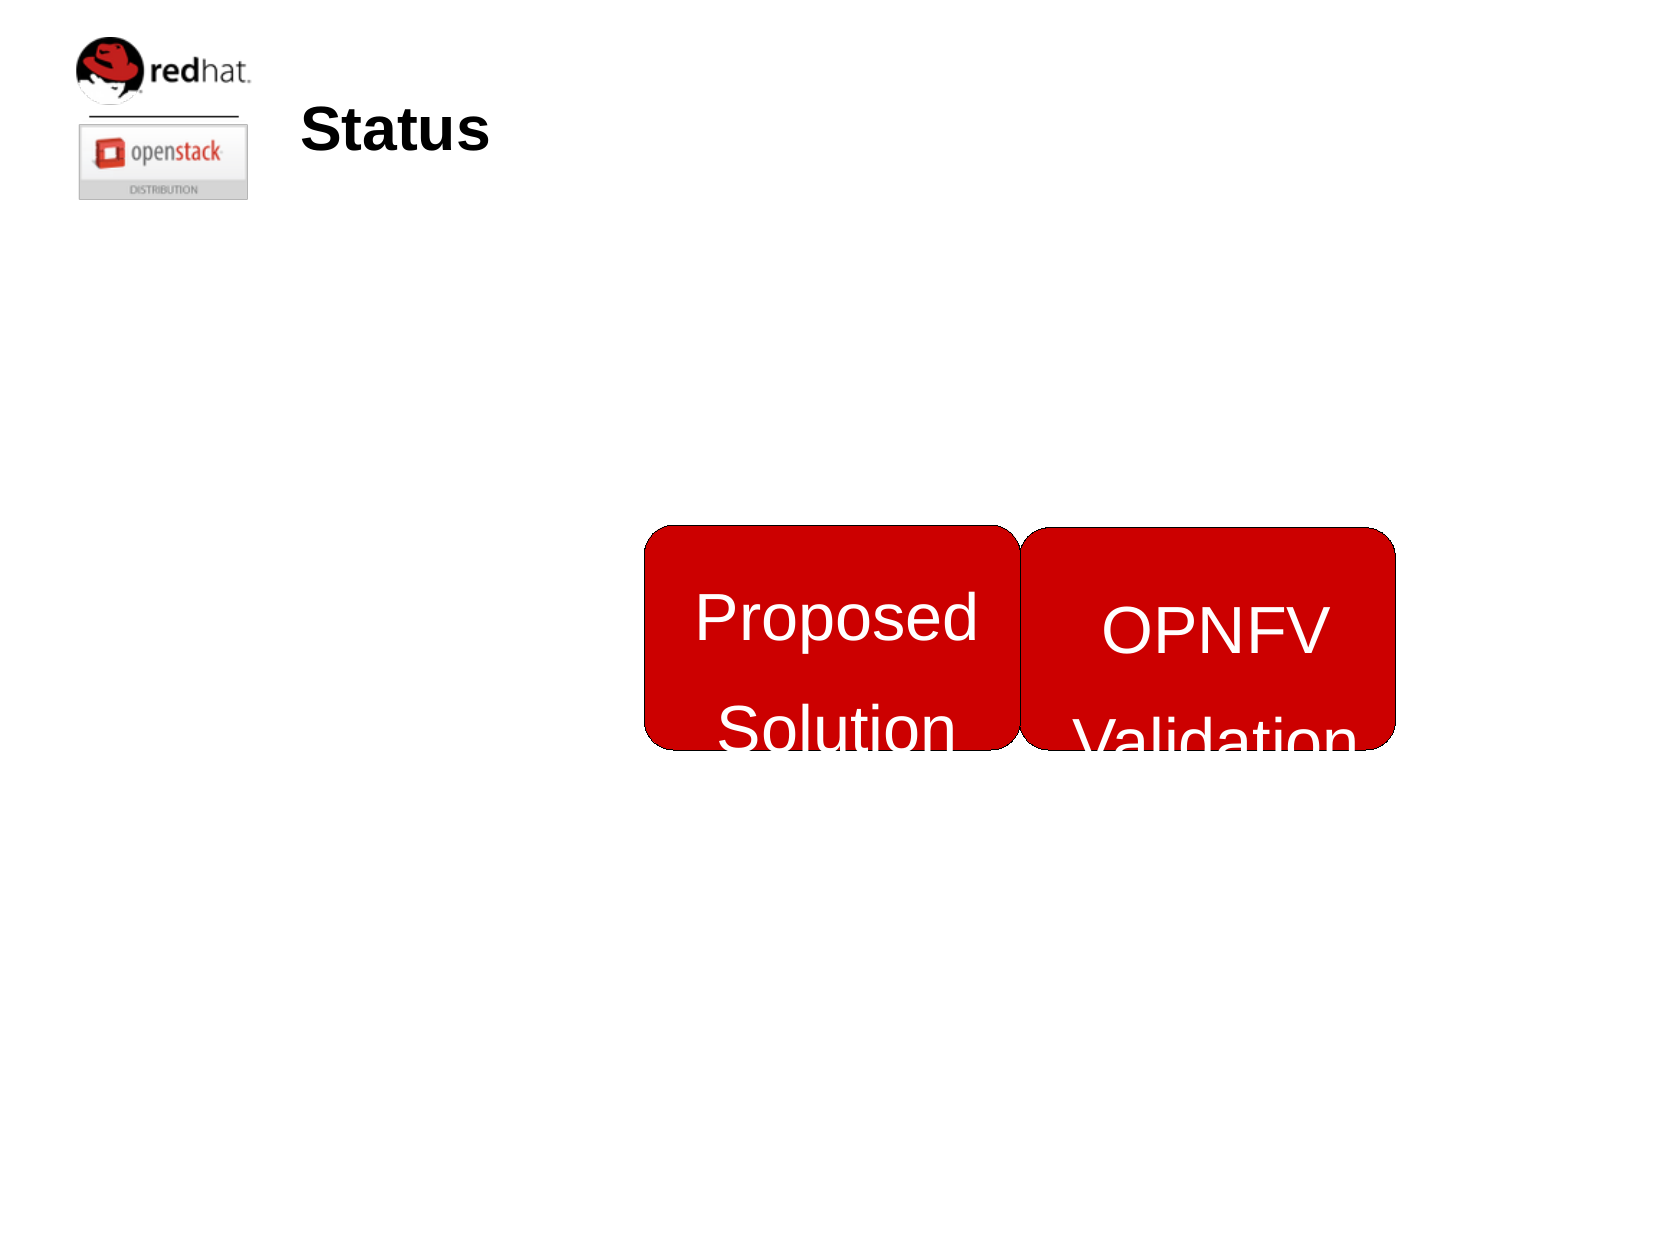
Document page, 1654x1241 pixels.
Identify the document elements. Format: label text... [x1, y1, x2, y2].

text_box [953, 737, 1016, 751]
text_box [823, 737, 840, 748]
picture [75, 37, 252, 204]
text_box [845, 737, 857, 751]
text_box [878, 737, 893, 751]
title Status [300, 35, 1571, 223]
text_box [750, 737, 771, 751]
text_box [930, 737, 947, 751]
text_box OPNFV Validation [1057, 548, 1396, 751]
text_box [808, 737, 821, 751]
text_box [644, 525, 1013, 751]
text_box [861, 737, 872, 751]
text_box [788, 737, 802, 751]
text_box [1024, 527, 1394, 751]
text_box Proposed Solution [679, 535, 1032, 737]
text_box [910, 737, 925, 751]
text_box [892, 737, 911, 748]
text_box [770, 737, 789, 748]
